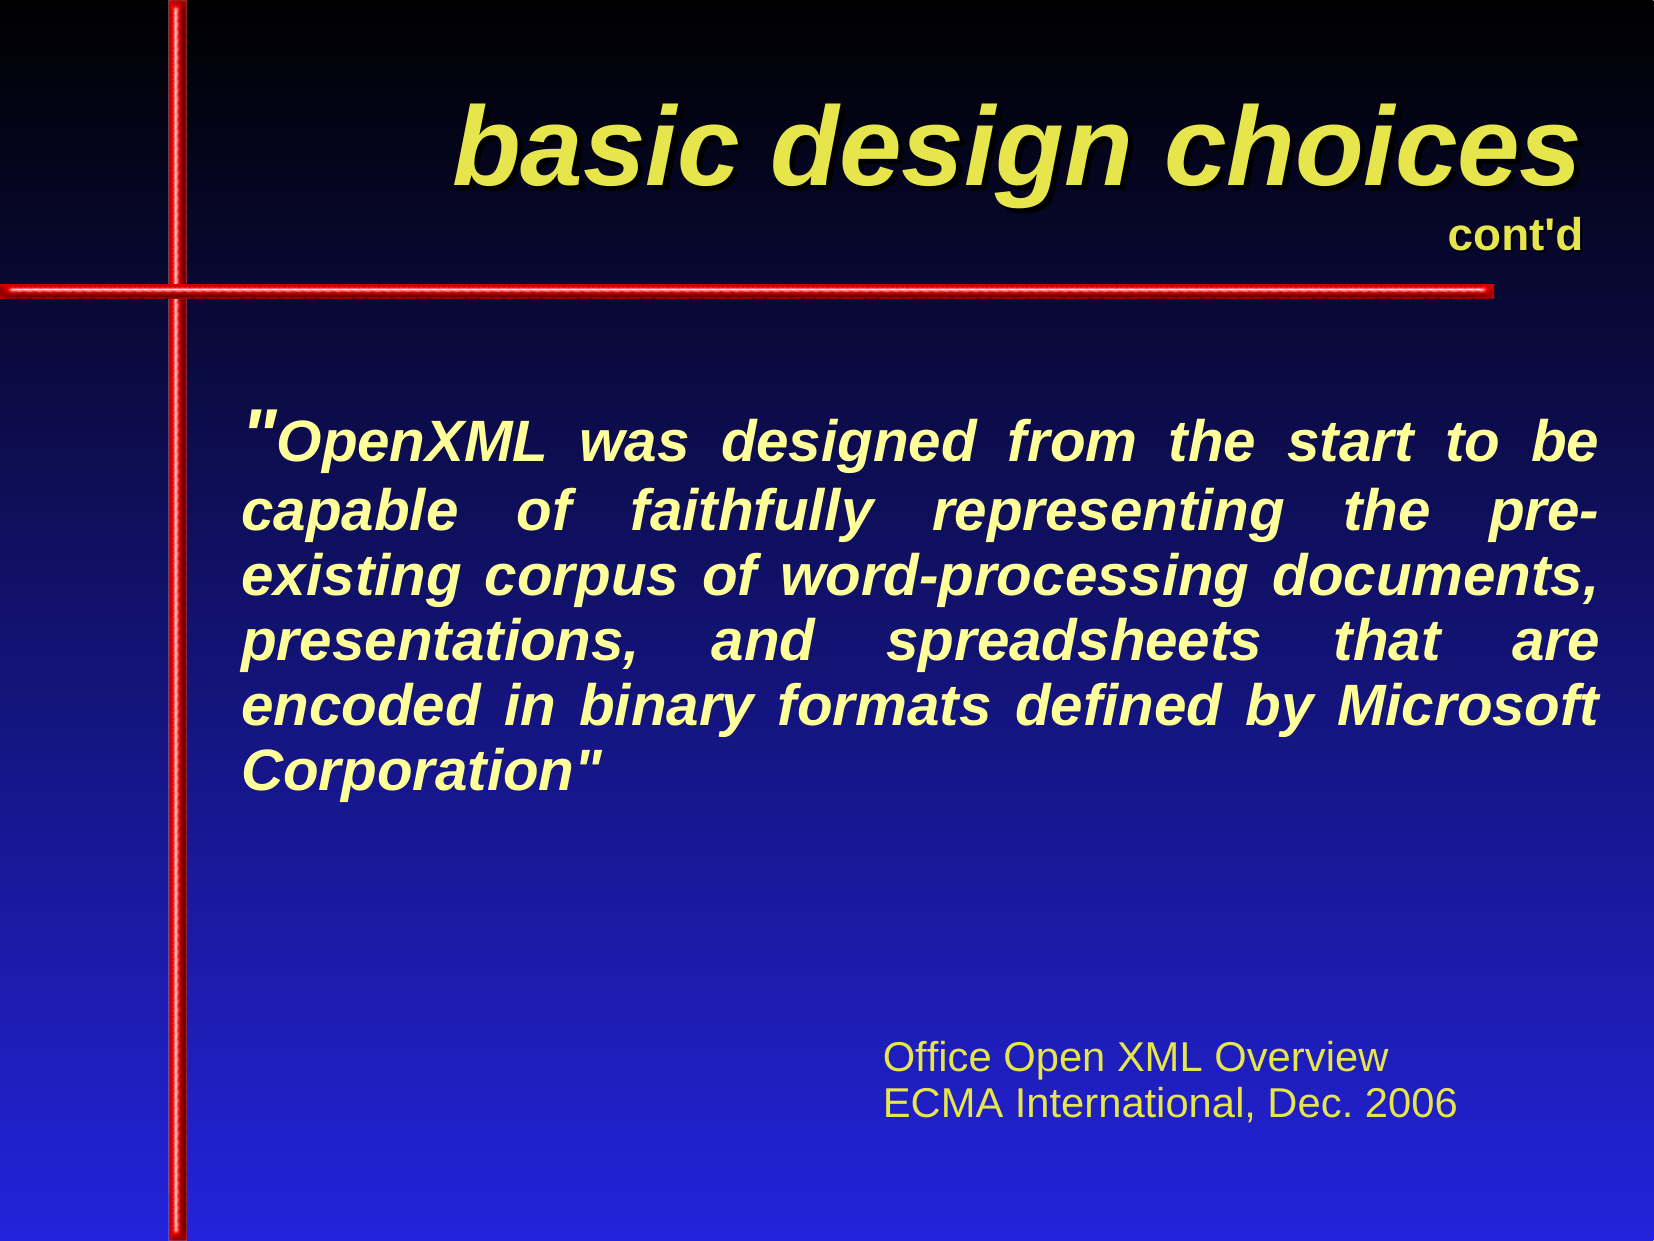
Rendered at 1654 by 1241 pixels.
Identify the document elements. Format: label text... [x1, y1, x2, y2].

list "OpenXML was designed from the start to be capable of faithfully representing the pre-existing corpus of word-processing documents, presentations, and spreadsheets that are encoded in binary formats defined by Microsoft Corporation" [241, 393, 1601, 917]
title basic design choices cont'd [171, 30, 1584, 313]
text_box Office Open XML Overview ECMA International, Dec. 2006 [882, 1033, 1459, 1127]
picture [0, 1, 186, 1240]
